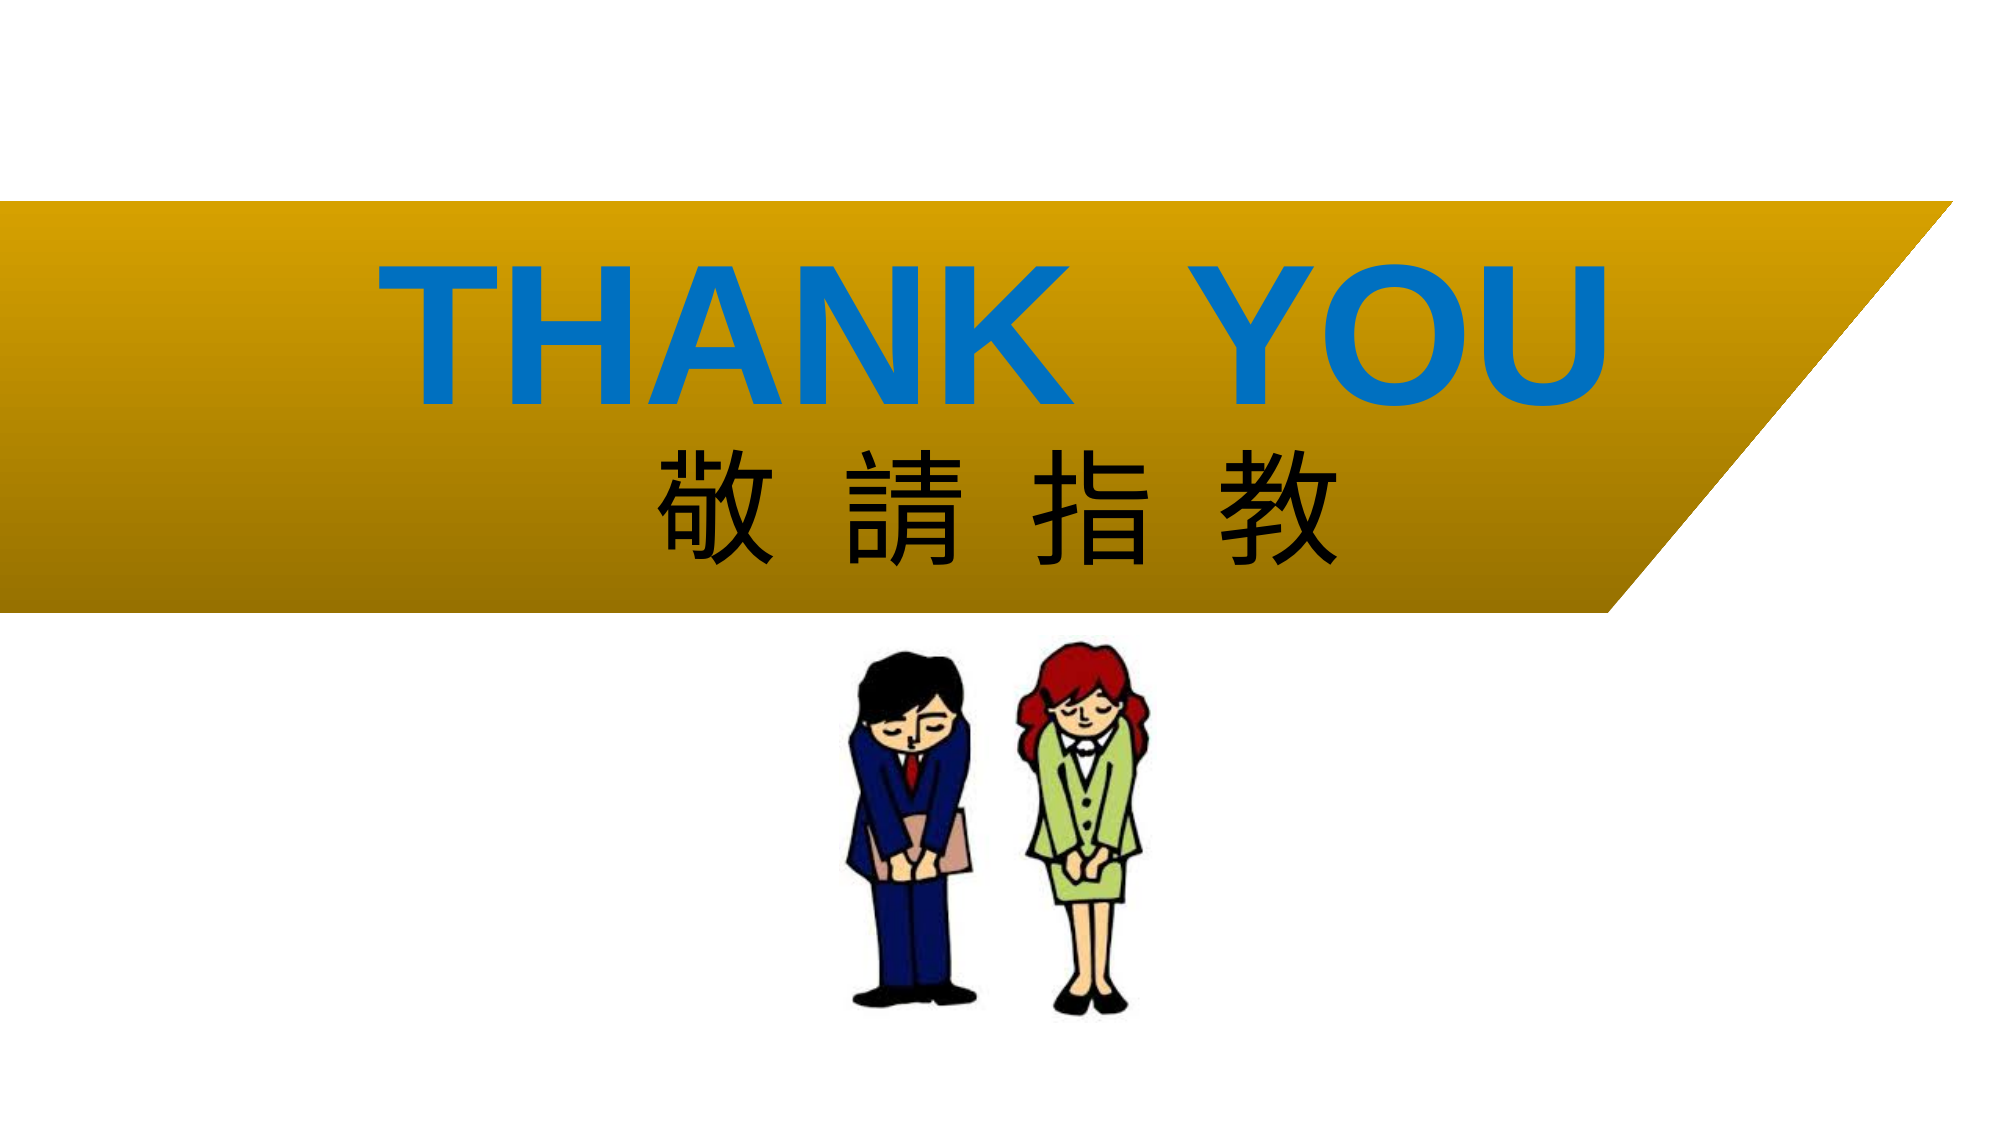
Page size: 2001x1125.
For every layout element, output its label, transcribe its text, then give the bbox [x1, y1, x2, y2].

text_box [0, 200, 278, 614]
title Thank you 敬 請 指 教 [278, 178, 1718, 636]
picture [839, 635, 1157, 1023]
text_box [1718, 200, 1953, 482]
